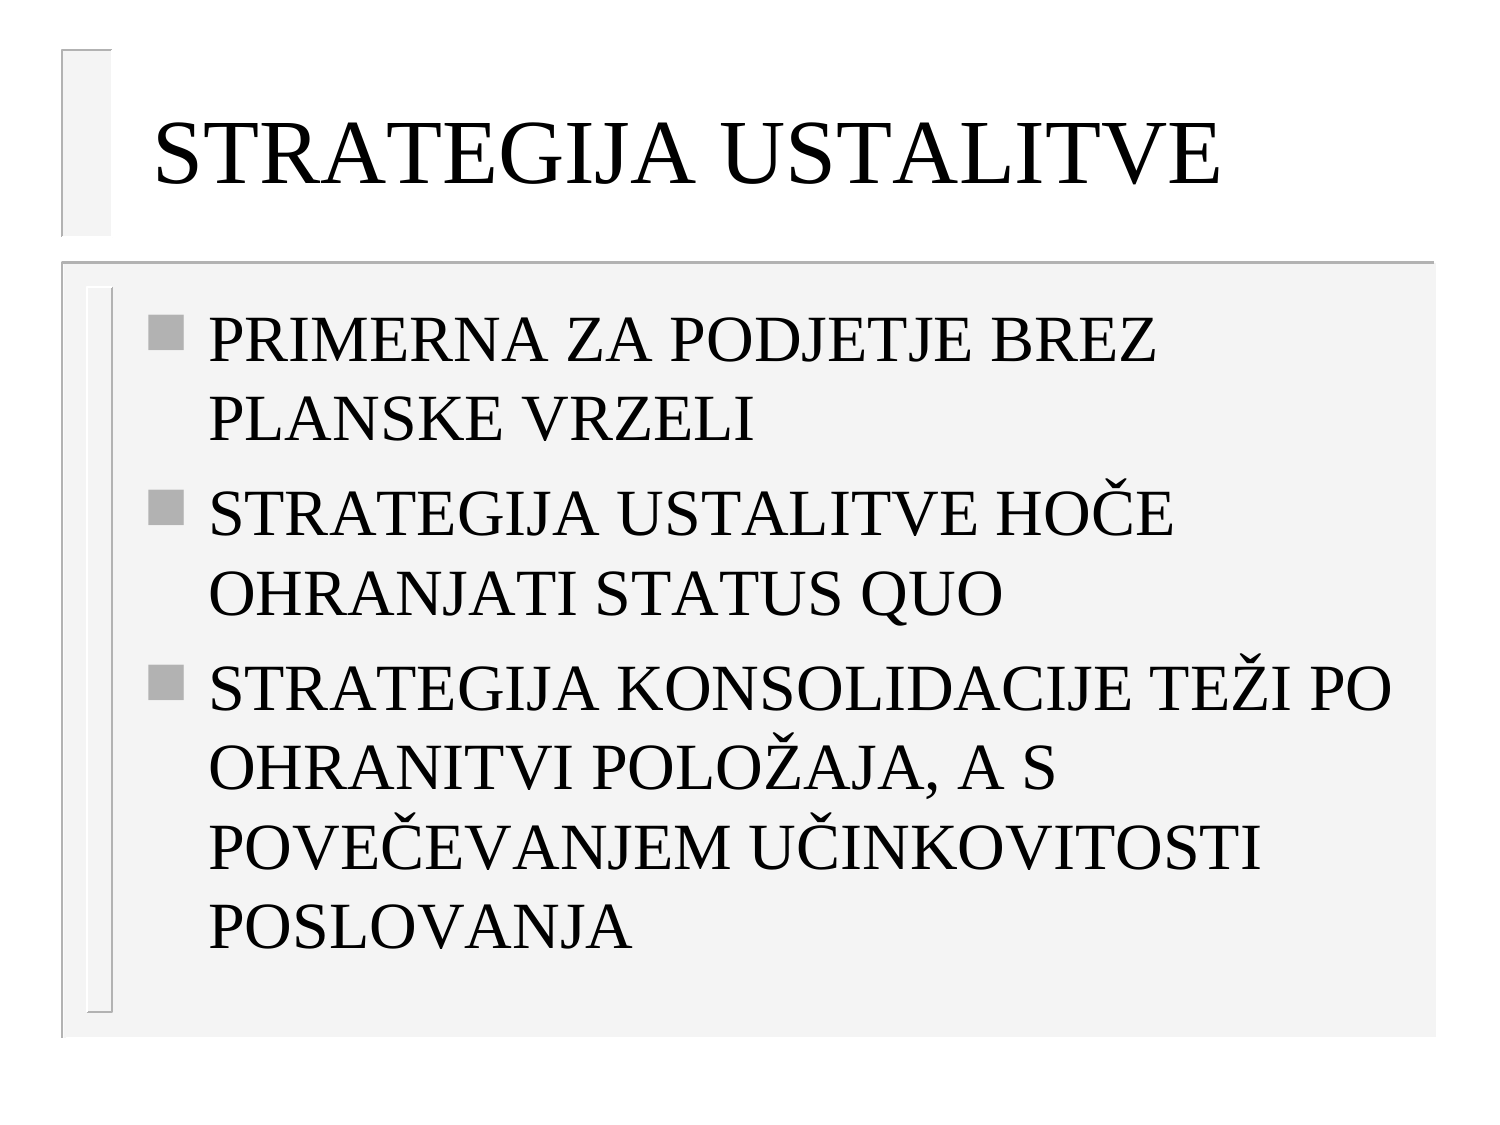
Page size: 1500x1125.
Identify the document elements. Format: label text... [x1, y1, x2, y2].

list PRIMERNA ZA PODJETJE BREZ PLANSKE VRZELI STRATEGIJA USTALITVE HOČE OHRANJATI STATUS QUO STRATEGIJA KONSOLIDACIJE TEŽI PO OHRANITVI POLOŽAJA, A S POVEČEVANJEM UČINKOVITOSTI POSLOVANJA [137, 287, 1413, 976]
title STRATEGIJA USTALITVE [137, 56, 1413, 238]
